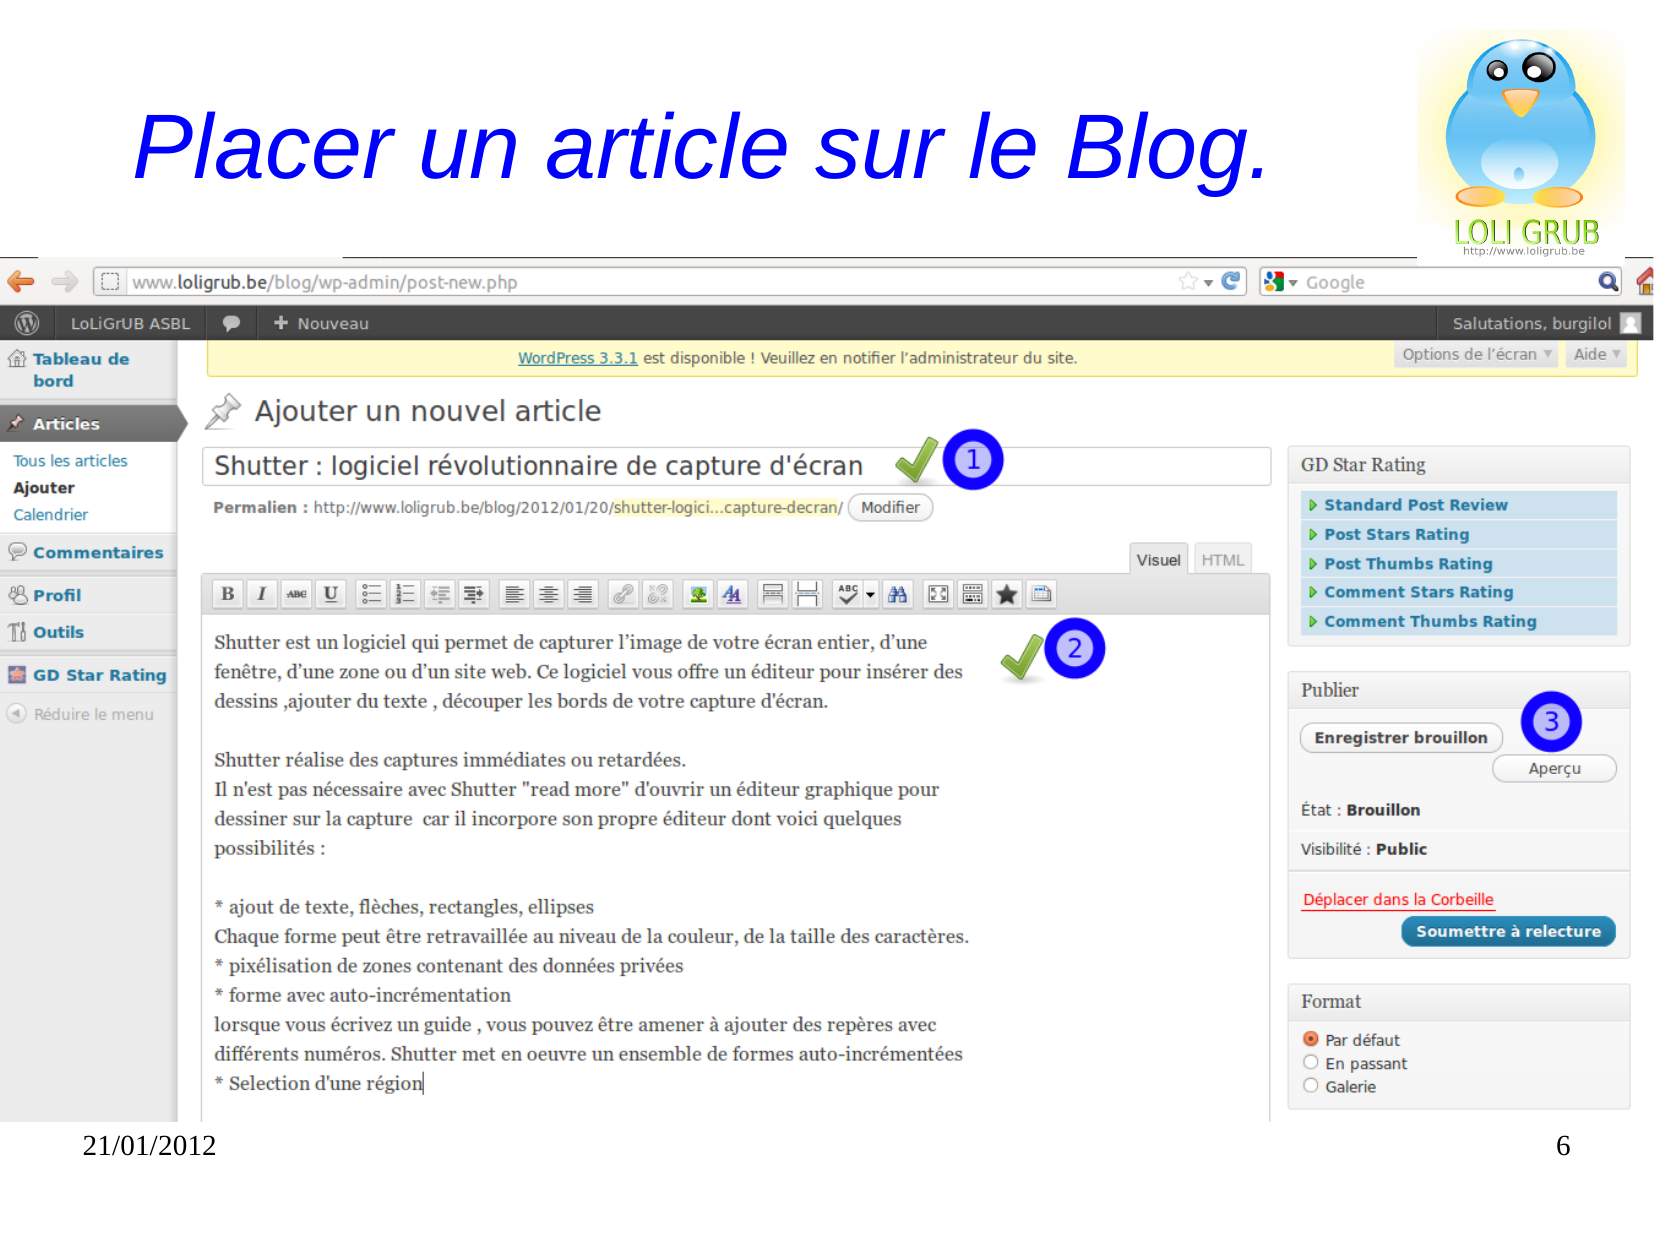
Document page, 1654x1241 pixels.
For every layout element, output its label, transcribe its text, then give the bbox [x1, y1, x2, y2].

picture [0, 29, 1654, 1123]
text_box Placer un article sur le Blog. [118, 88, 1292, 220]
